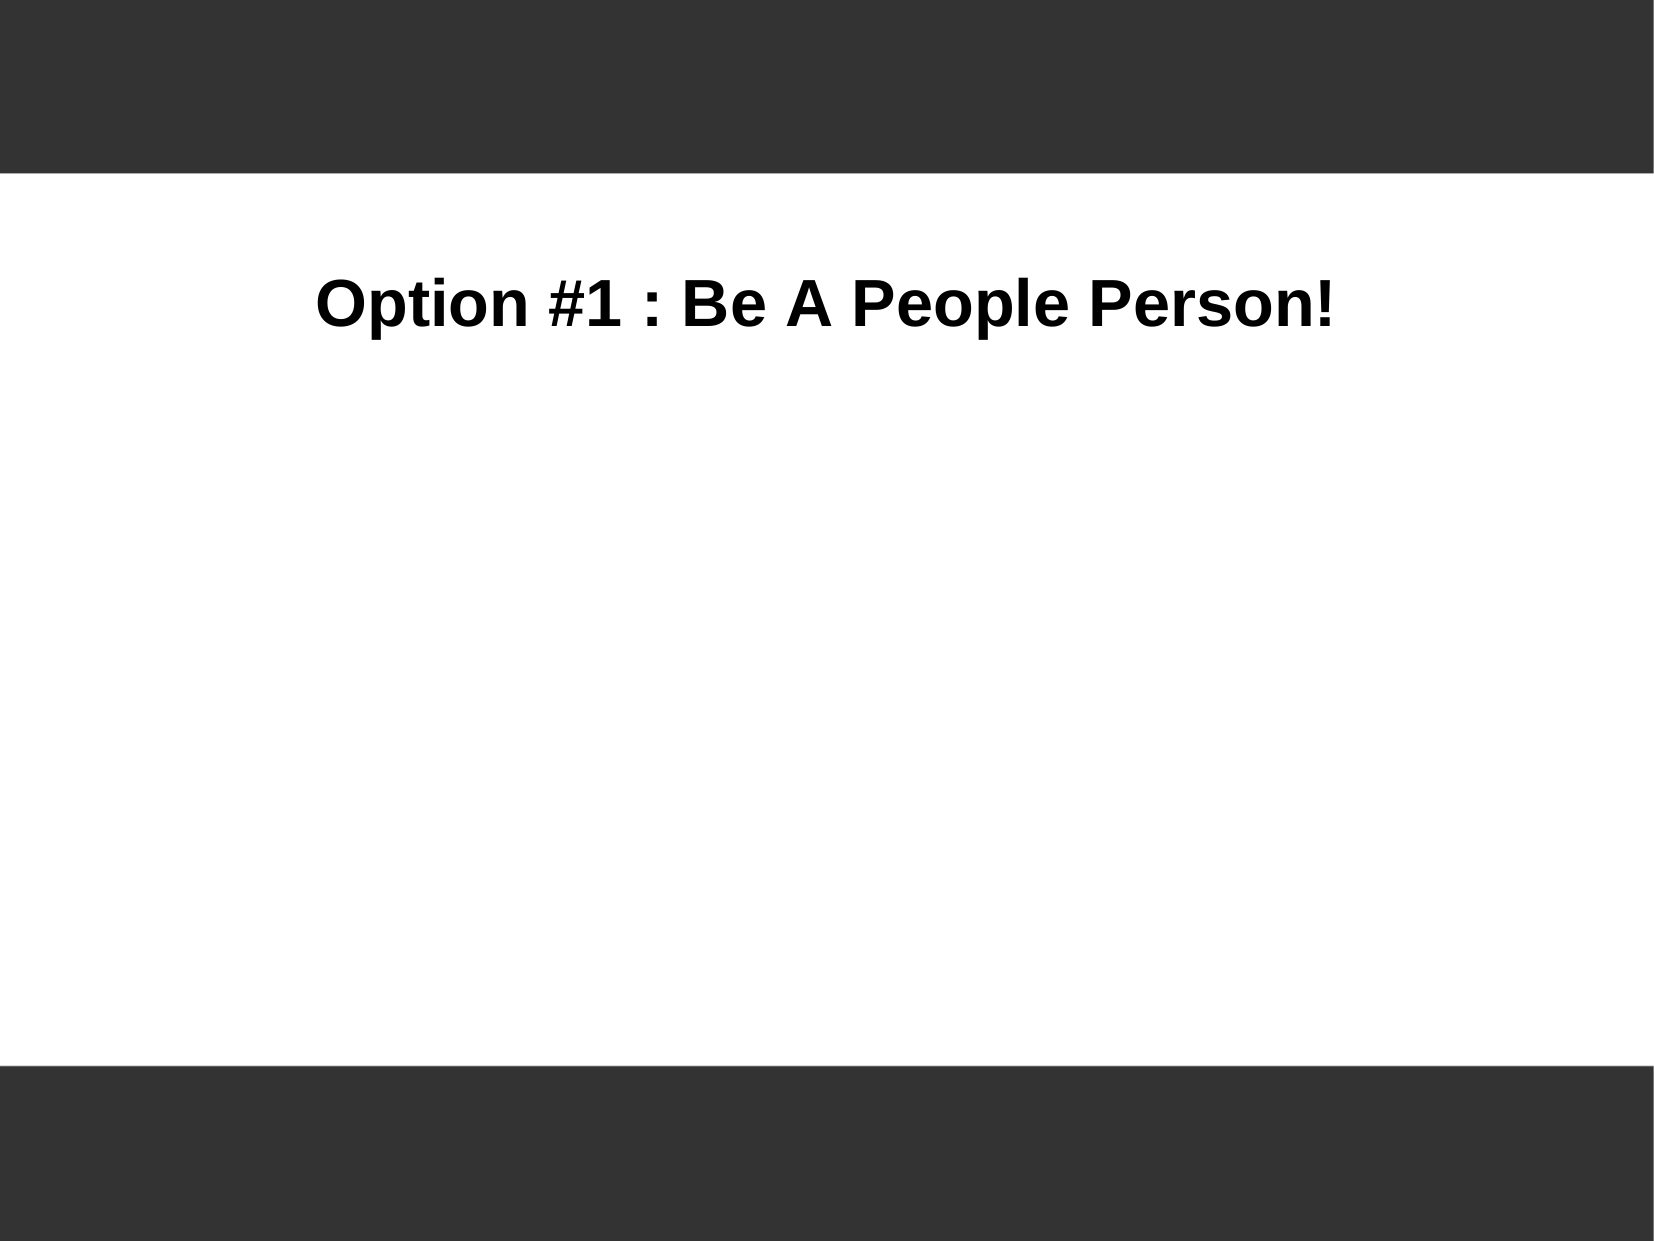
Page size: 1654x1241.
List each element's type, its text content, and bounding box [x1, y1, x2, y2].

subtitle Option #1 : Be A People Person! [29, 36, 1625, 1027]
picture [0, 0, 1654, 1241]
